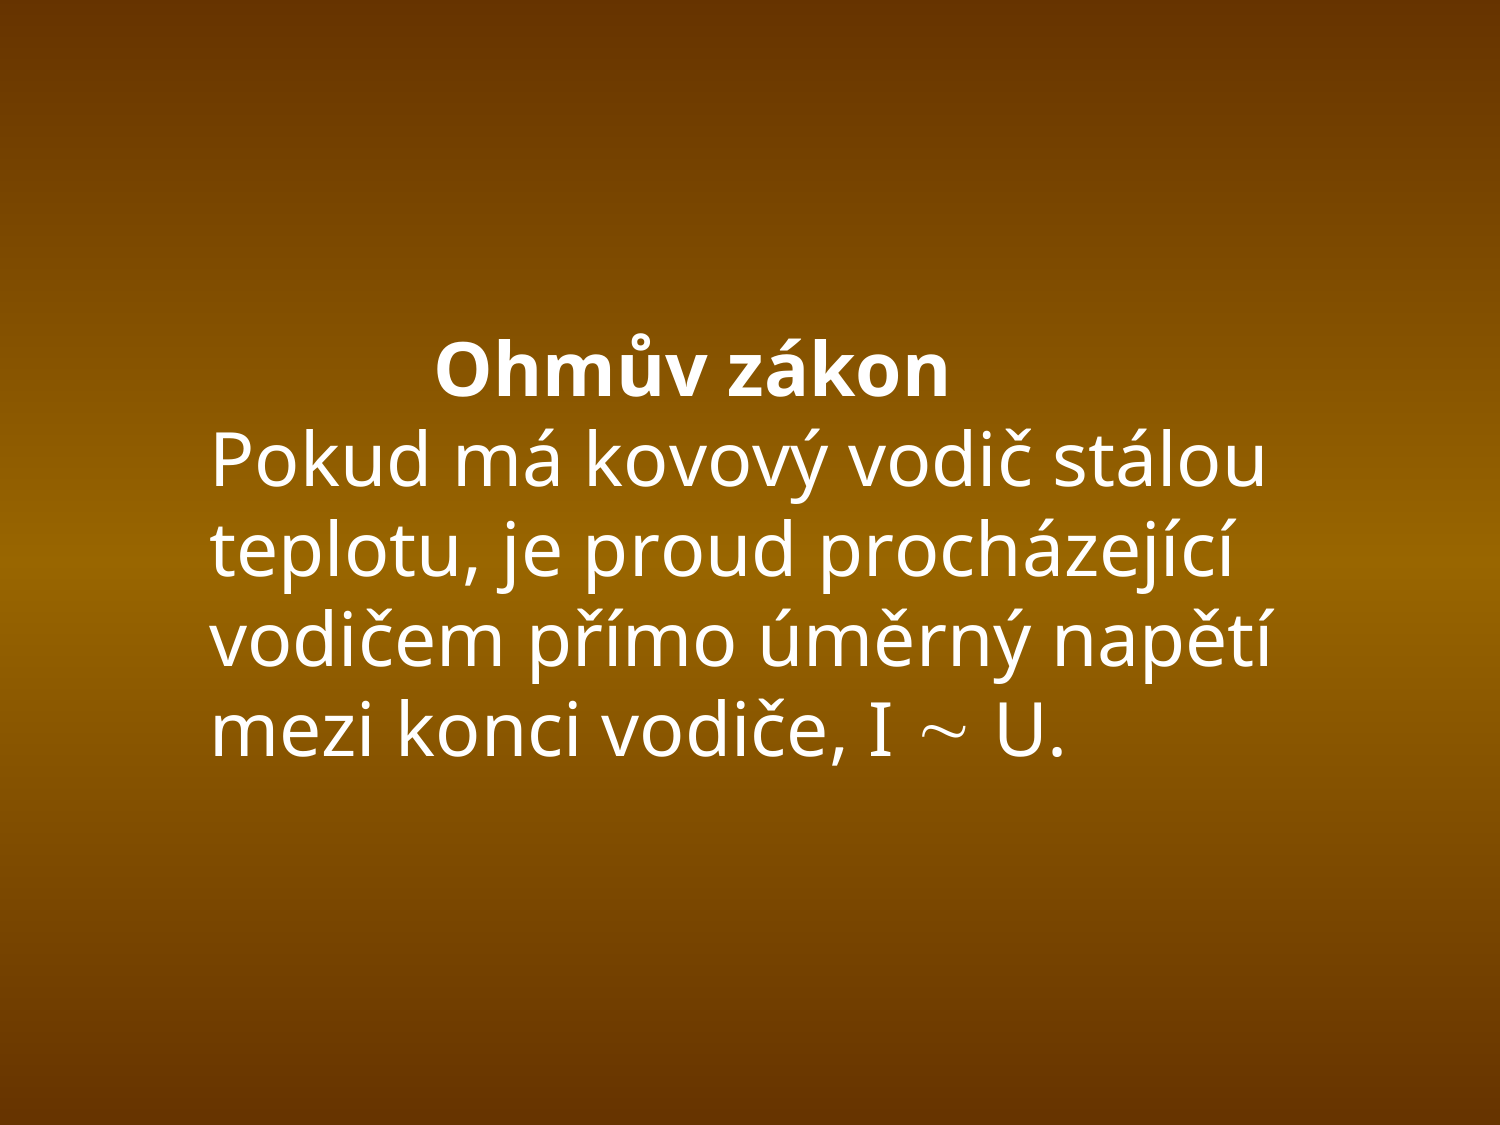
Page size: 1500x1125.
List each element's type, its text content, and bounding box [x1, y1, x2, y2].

text_box Ohmův zákon Pokud má kovový vodič stálou teplotu, je proud procházející vodičem přímo úměrný napětí mezi konci vodiče, I  U. [194, 314, 1329, 780]
